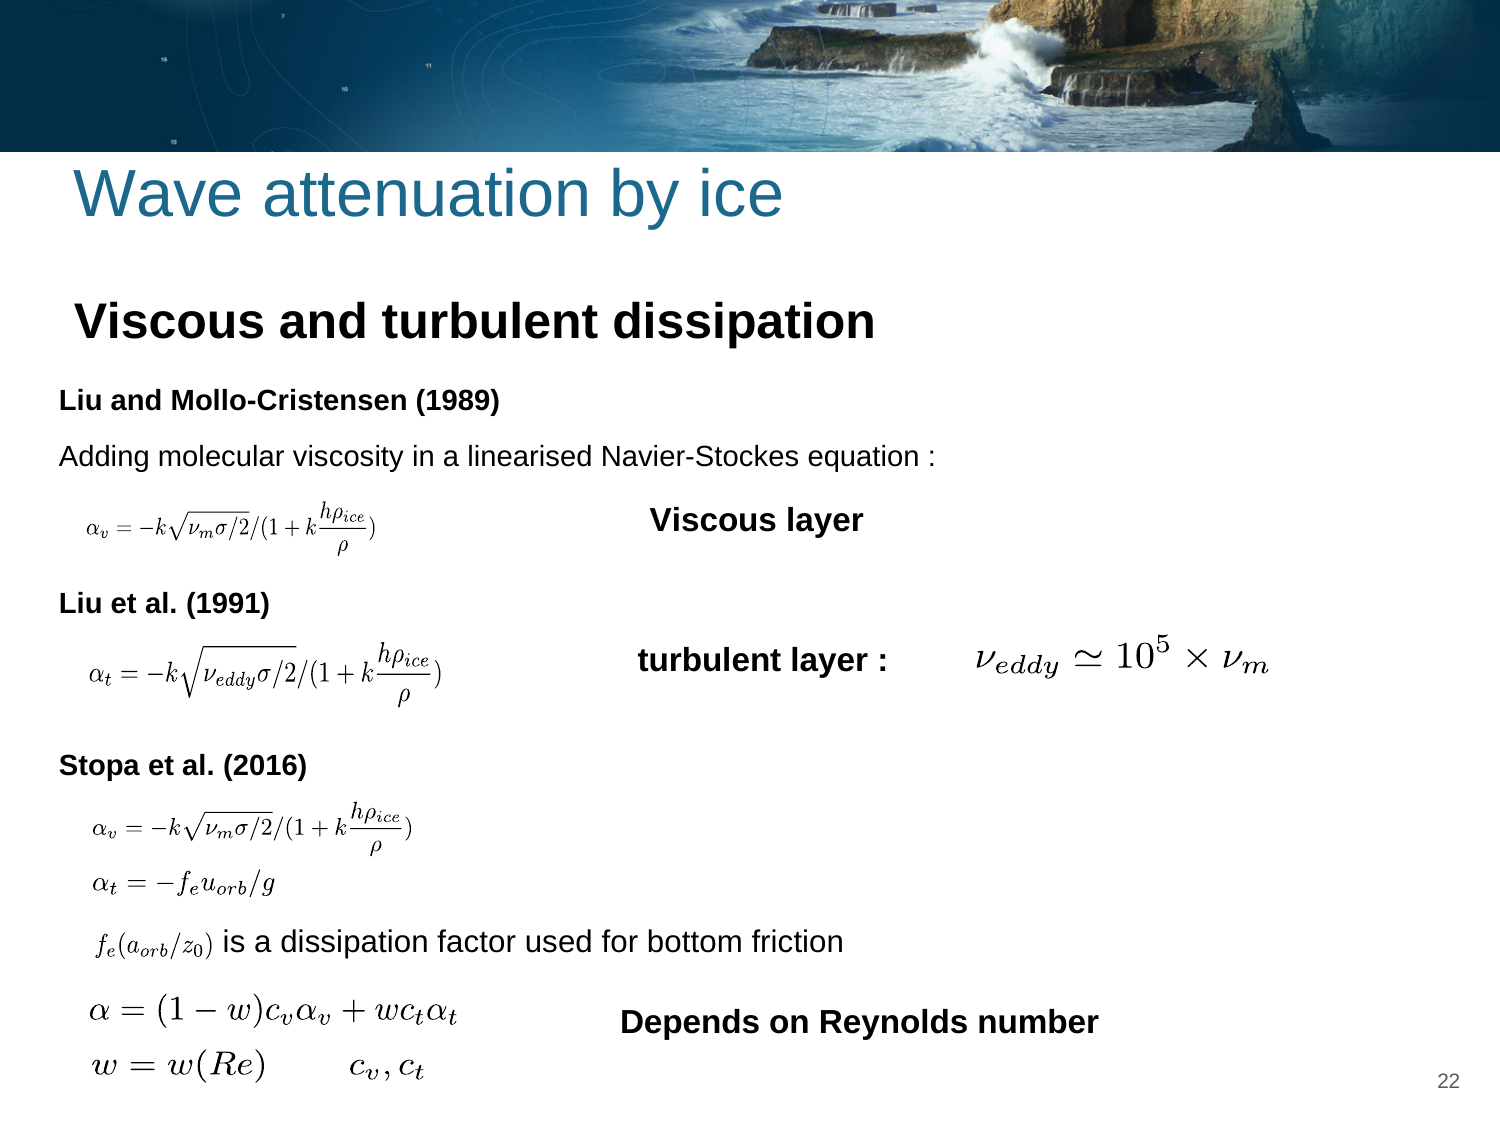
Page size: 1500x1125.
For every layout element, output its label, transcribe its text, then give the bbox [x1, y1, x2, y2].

picture [0, 0, 1500, 152]
text_box Viscous layer [649, 501, 886, 540]
text_box is a dissipation factor used for bottom friction [214, 923, 857, 960]
text_box [974, 634, 1270, 679]
title Wave attenuation by ice [59, 102, 1244, 278]
text_box [91, 1049, 425, 1083]
text_box Viscous and turbulent dissipation [59, 277, 1241, 434]
text_box Adding molecular viscosity in a linearised Navier-Stockes equation : [59, 439, 1093, 473]
text_box Liu and Mollo-Cristensen (1989) [59, 383, 532, 417]
text_box [94, 932, 215, 960]
text_box [88, 642, 443, 708]
text_box [91, 869, 276, 898]
text_box [85, 501, 377, 557]
text_box turbulent layer : [637, 641, 934, 680]
text_box Depends on Reynolds number [620, 1003, 1182, 1042]
text_box [88, 993, 458, 1029]
text_box [91, 801, 414, 857]
text_box Liu et al. (1991) [59, 587, 296, 621]
text_box Stopa et al. (2016) [59, 749, 414, 783]
